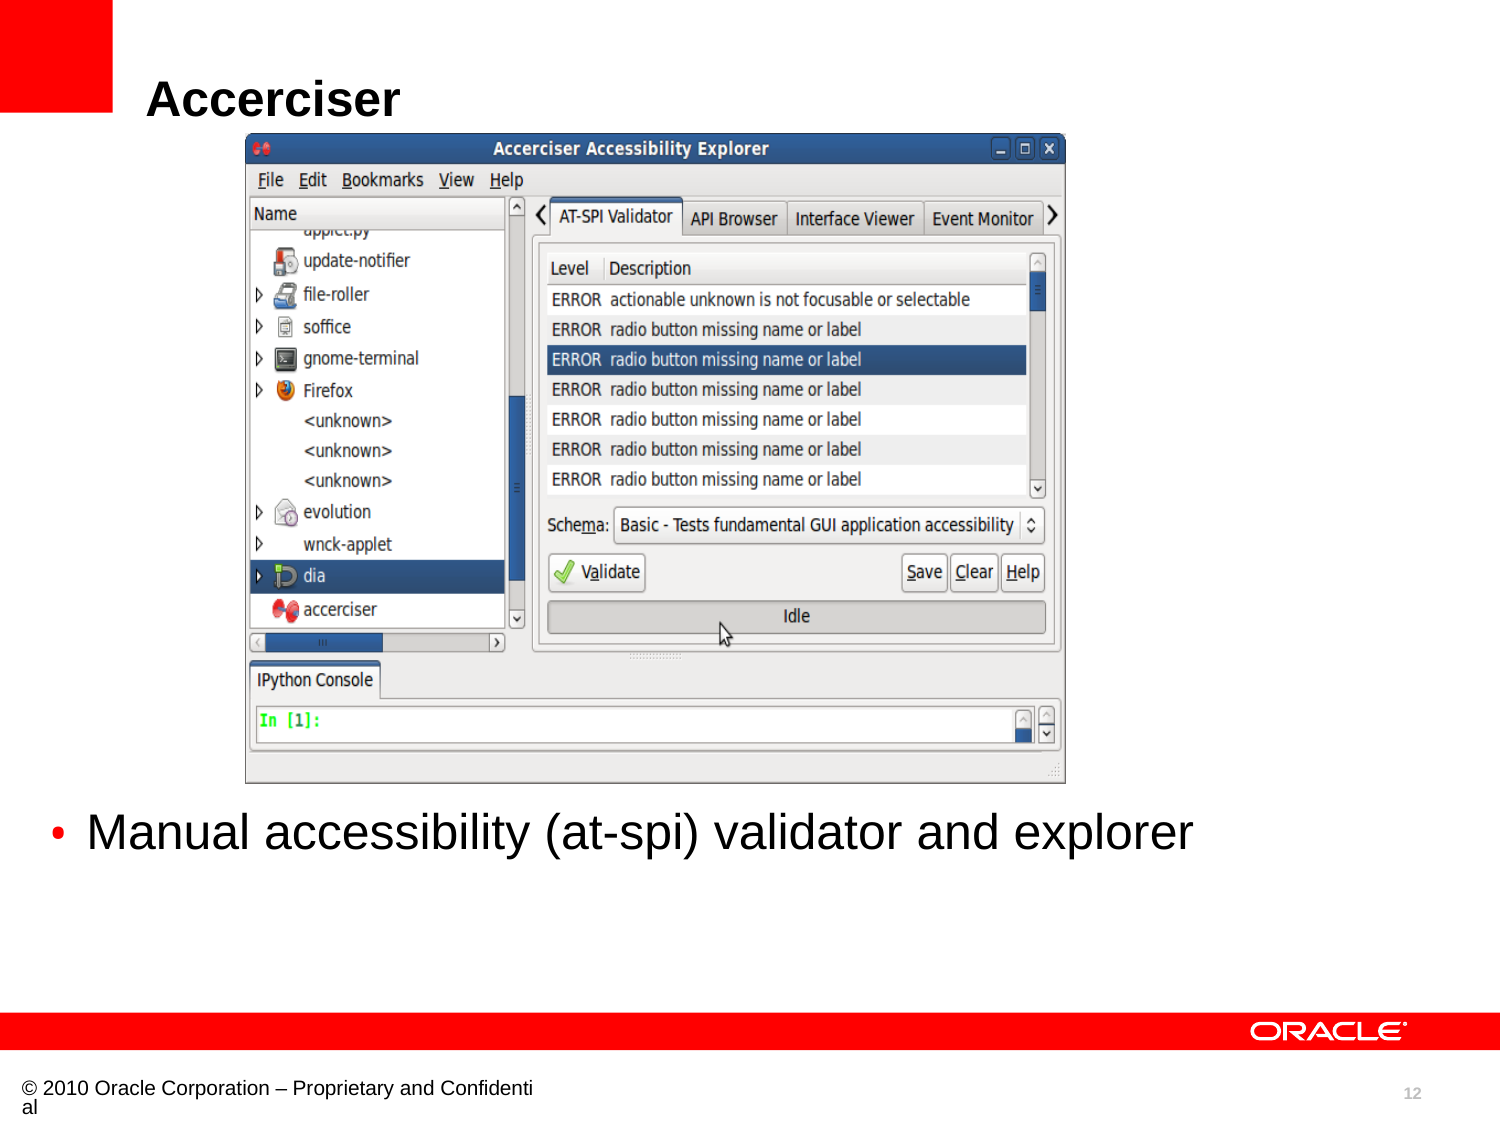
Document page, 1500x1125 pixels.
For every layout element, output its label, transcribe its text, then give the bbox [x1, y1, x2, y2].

list Manual accessibility (at-spi) validator and explorer [48, 804, 1327, 976]
title Accerciser [145, 67, 1388, 205]
picture [245, 133, 1066, 784]
